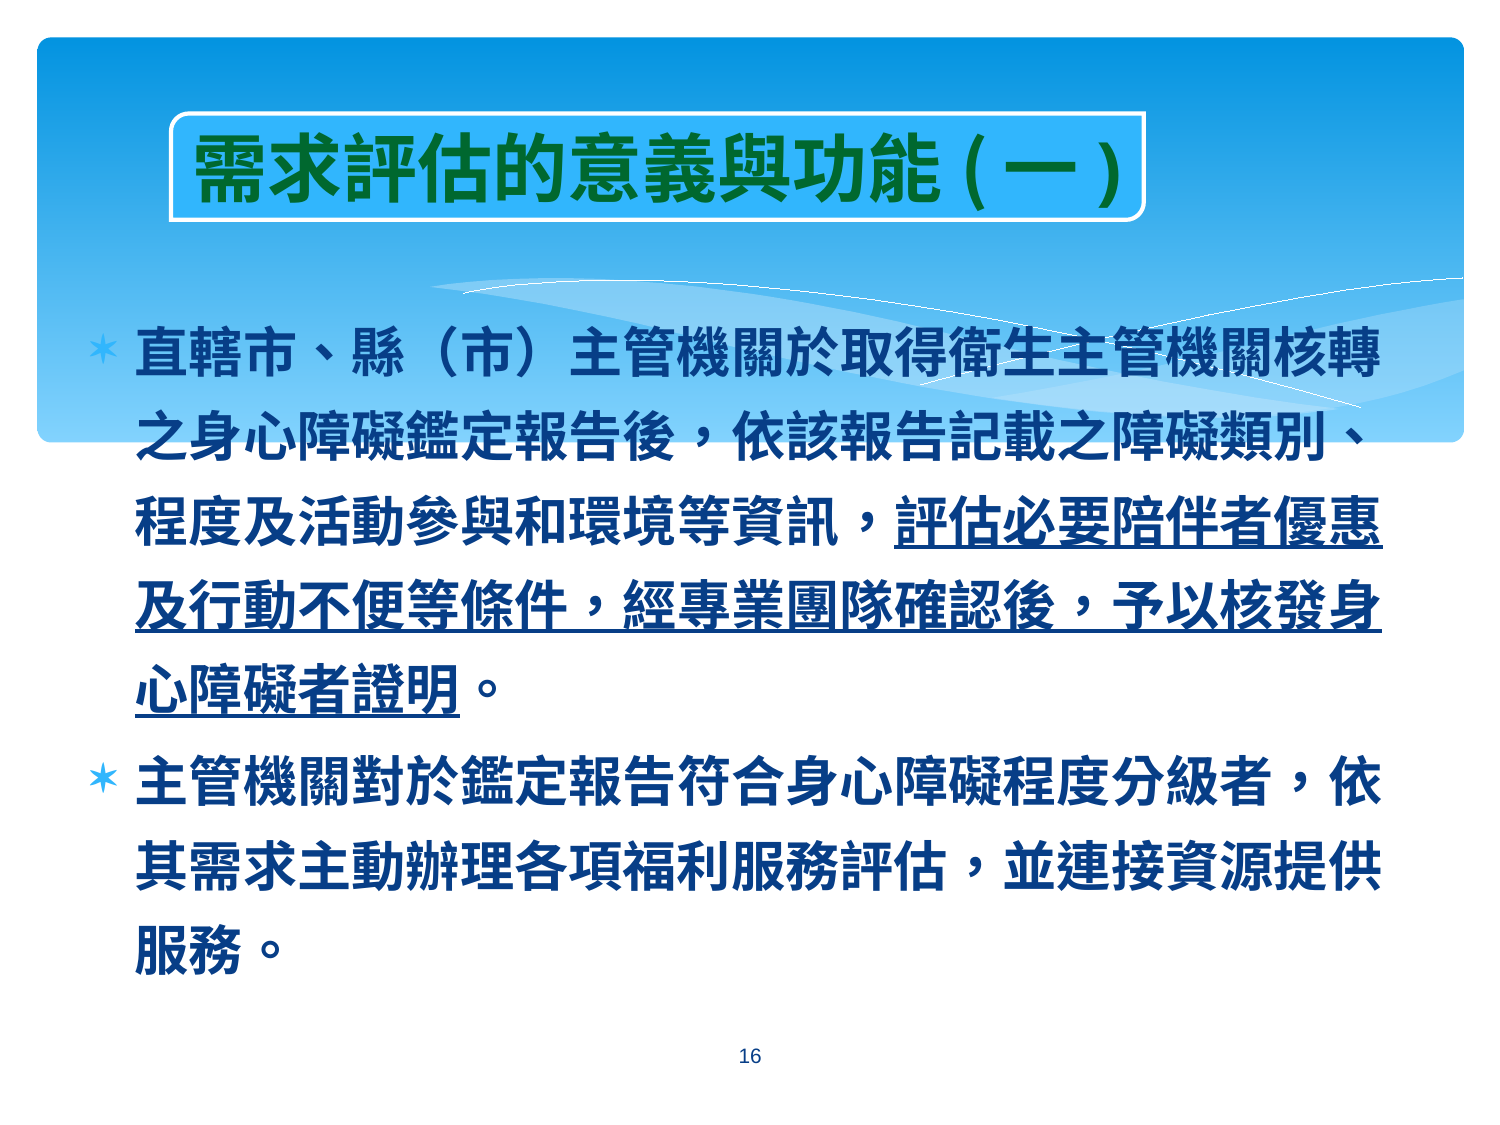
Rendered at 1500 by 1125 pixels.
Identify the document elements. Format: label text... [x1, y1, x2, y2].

list 直轄市、縣（市）主管機關於取得衛生主管機關核轉之身心障礙鑑定報告後，依該報告記載之障礙類別、程度及活動參與和環境等資訊，評估必要陪伴者優惠及行動不便等條件，經專業團隊確認後，予以核發身心障礙者證明。 主管機關對於鑑定報告符合身心障礙程度分級者，依其需求主動辦理各項福利服務評估，並連接資源提供服務。 [75, 290, 1426, 986]
text_box 需求評估的意義與功能(一) [171, 113, 1144, 220]
text_box <編號> [654, 1025, 846, 1086]
